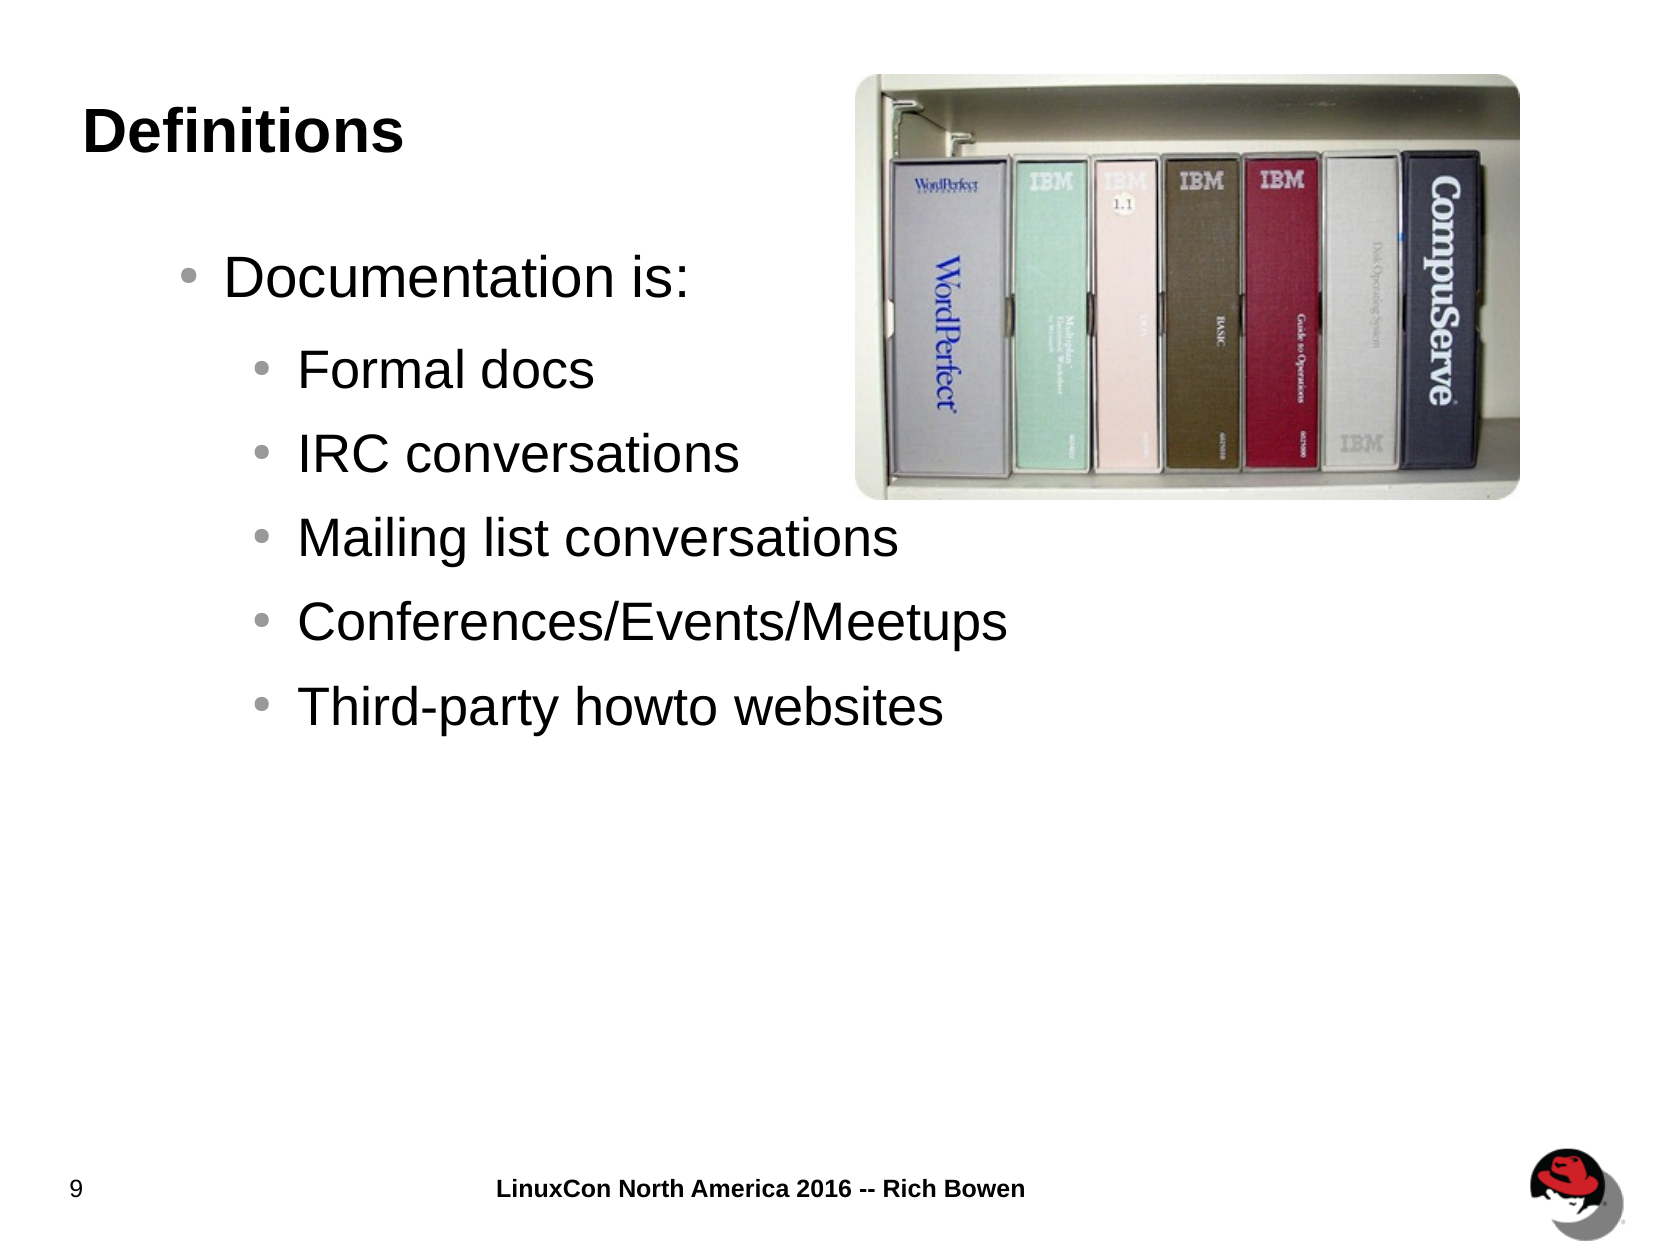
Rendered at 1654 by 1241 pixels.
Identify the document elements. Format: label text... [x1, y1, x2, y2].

list Documentation is: Formal docs IRC conversations Mailing list conversations Conferences/Events/Meetups Third-party howto websites [86, 244, 1576, 1039]
title Definitions [82, 37, 1571, 226]
picture [855, 74, 1520, 500]
picture [1529, 1146, 1613, 1224]
